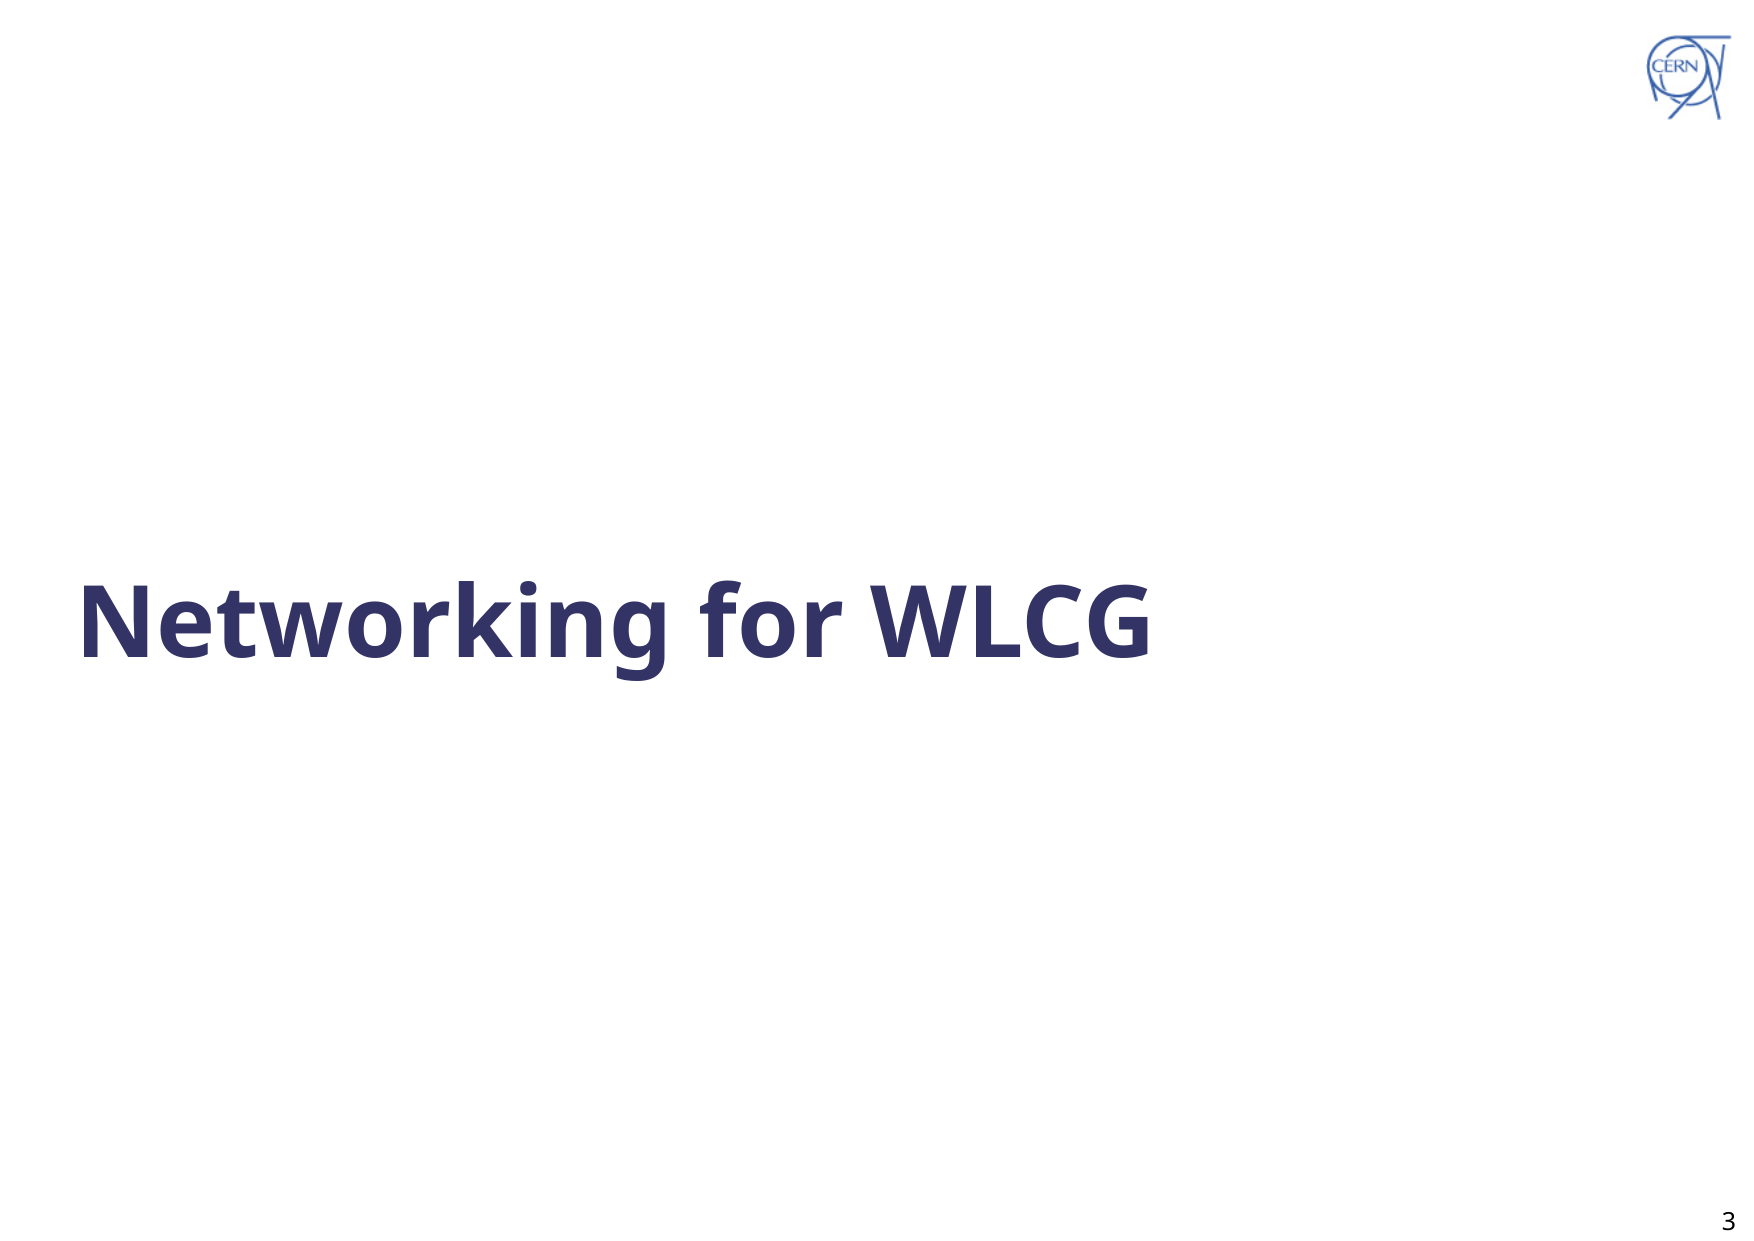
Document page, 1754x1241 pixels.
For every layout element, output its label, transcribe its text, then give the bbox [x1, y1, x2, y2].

title Networking for WLCG [75, 528, 1666, 709]
picture [1646, 34, 1732, 120]
